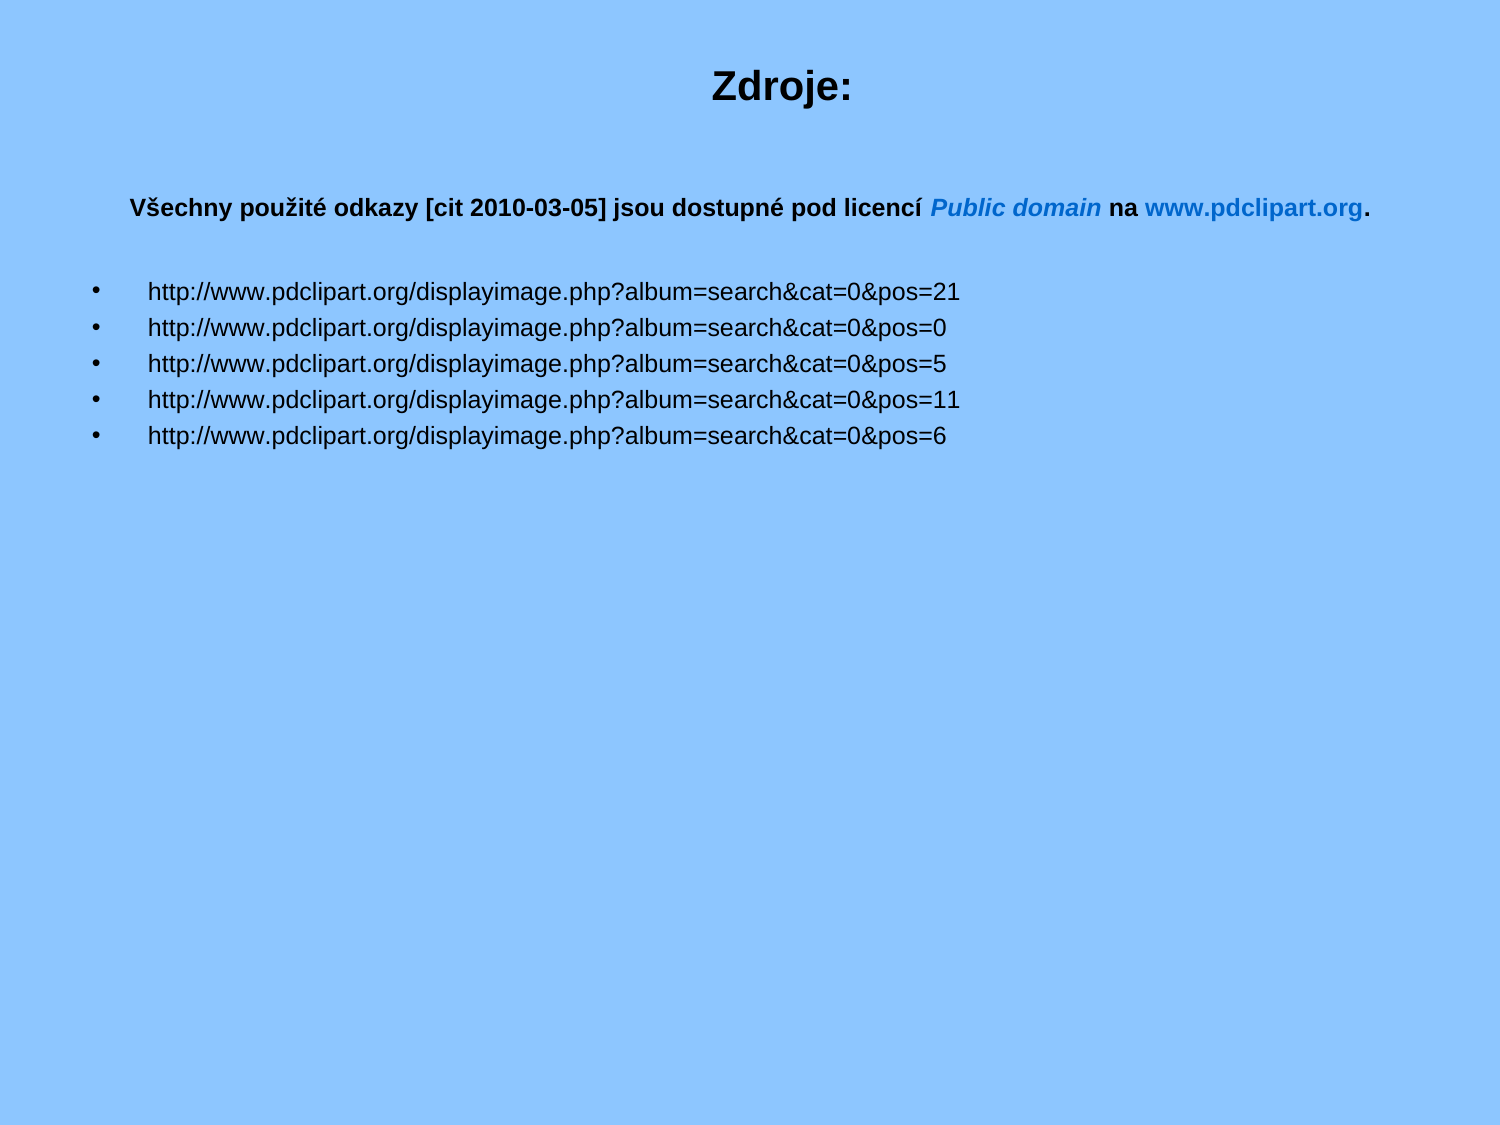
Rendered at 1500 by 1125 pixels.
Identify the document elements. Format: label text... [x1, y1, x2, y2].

list Všechny použité odkazy [cit 2010-03-05] jsou dostupné pod licencí Public domain na www.pdclipart.org. http://www.pdclipart.org/displayimage.php?album=search&cat=0&pos=21 http://www.pdclipart.org/displayimage.php?album=search&cat=0&pos=0 http://www.pdclipart.org/displayimage.php?album=search&cat=0&pos=5 http://www.pdclipart.org/displayimage.php?album=search&cat=0&pos=11 http://www.pdclipart.org/displayimage.php?album=search&cat=0&pos=6 [76, 125, 1447, 658]
title Zdroje: [29, 42, 1500, 126]
